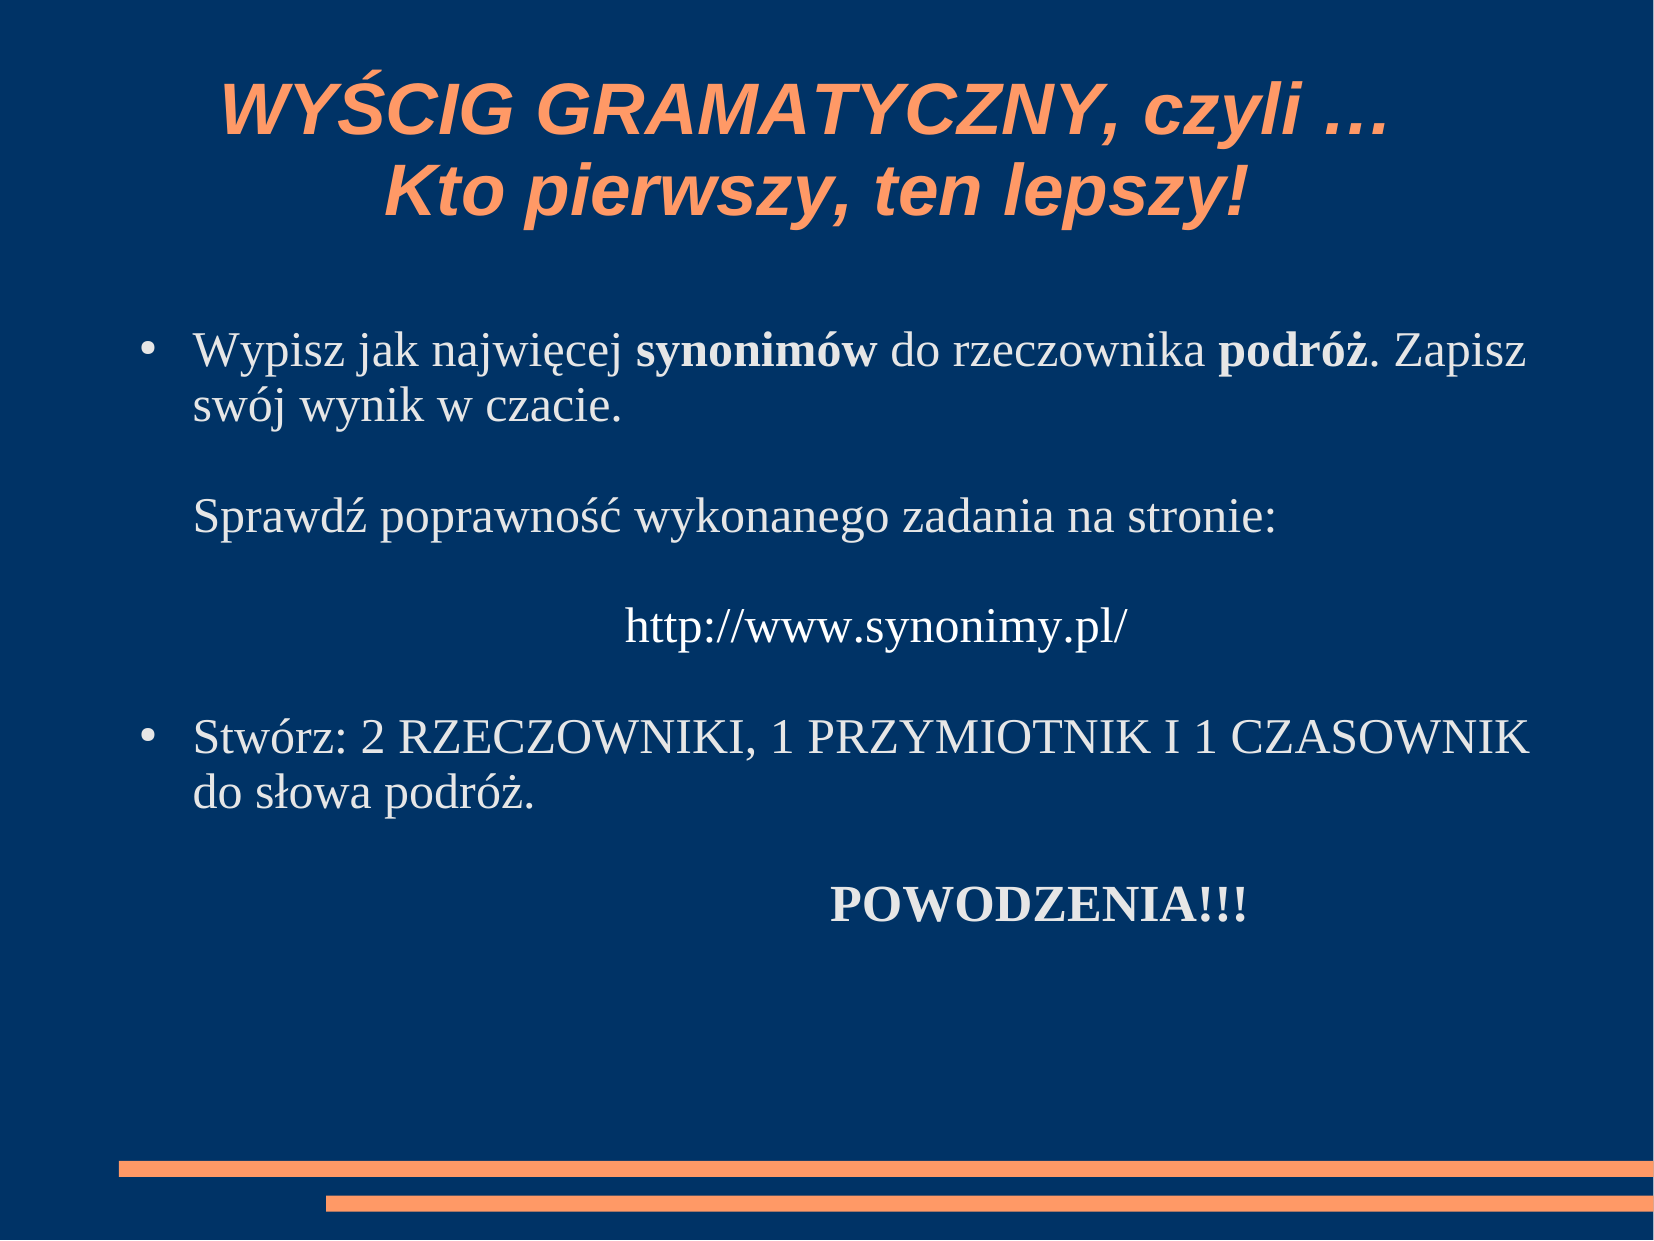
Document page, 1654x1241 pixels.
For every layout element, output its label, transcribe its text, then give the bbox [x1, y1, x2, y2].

title WYŚCIG GRAMATYCZNY, czyli … Kto pierwszy, ten lepszy! [121, 46, 1534, 254]
list Wypisz jak najwięcej synonimów do rzeczownika podróż. Zapisz swój wynik w czacie. Sprawdź poprawność wykonanego zadania na stronie: http://www.synonimy.pl/ Stwórz: 2 RZECZOWNIKI, 1 PRZYMIOTNIK I 1 CZASOWNIK do słowa podróż. POWODZENIA!!! [121, 322, 1561, 1132]
